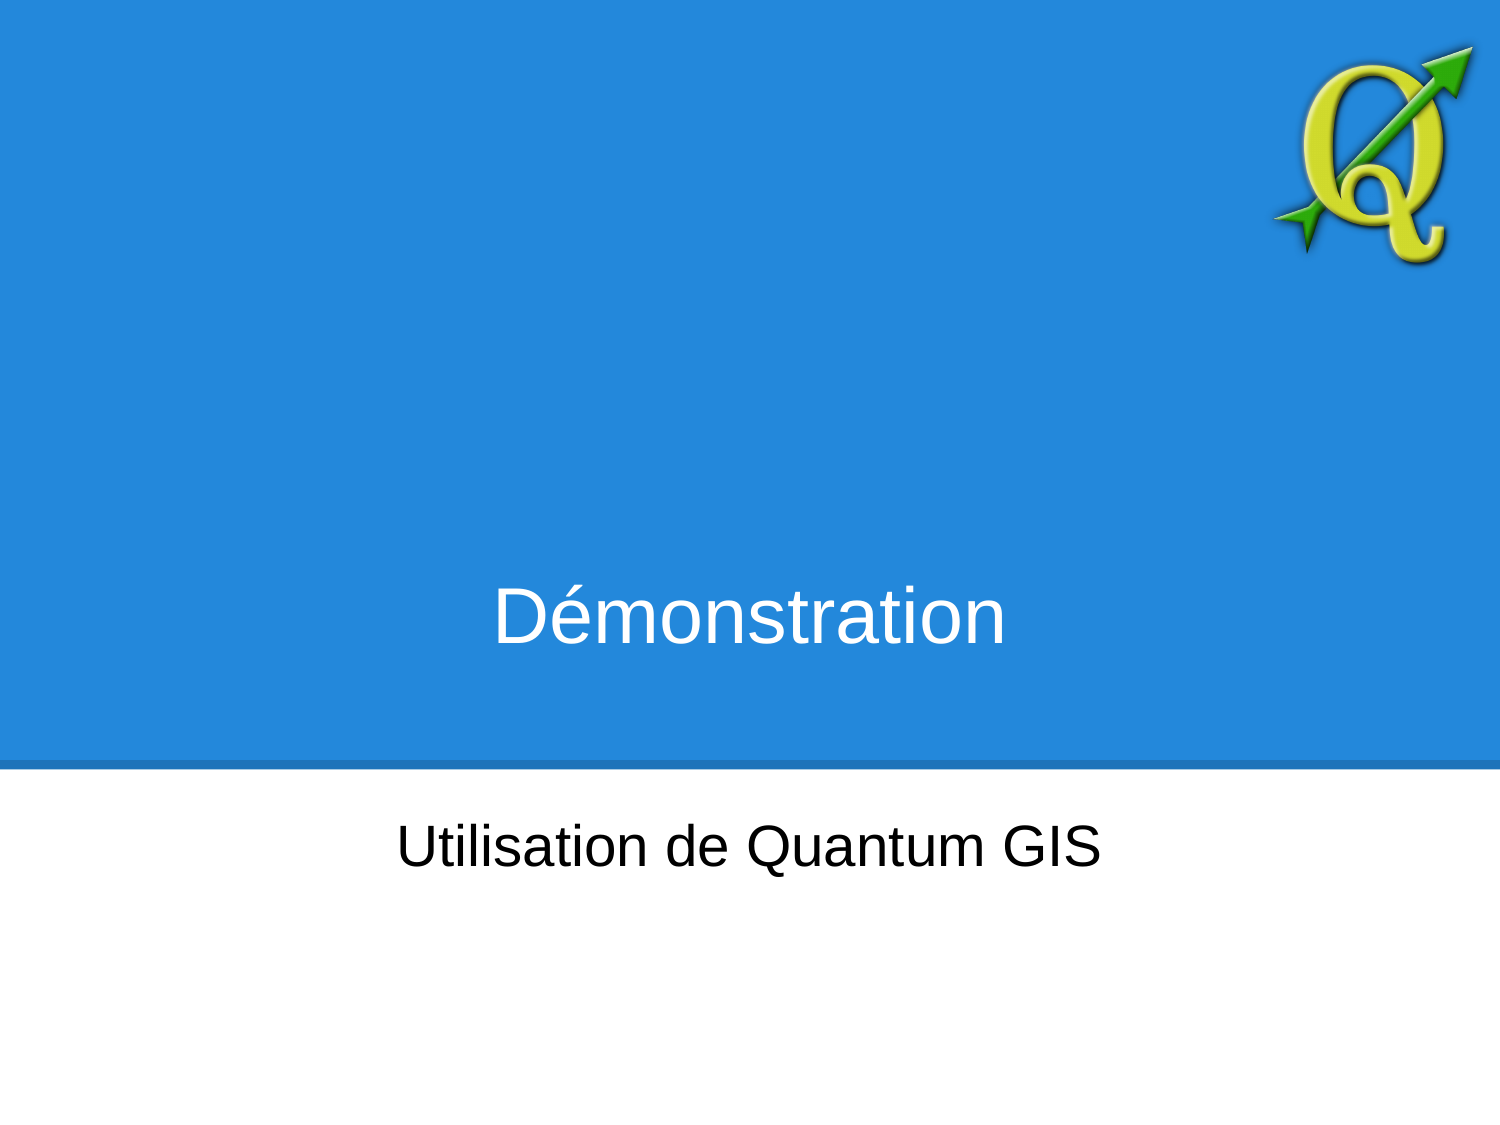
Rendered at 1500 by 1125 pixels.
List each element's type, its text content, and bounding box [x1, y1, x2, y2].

title Démonstration [112, 549, 1388, 770]
text_box [1263, 35, 1484, 273]
text_box Utilisation de Quantum GIS [112, 793, 1388, 894]
